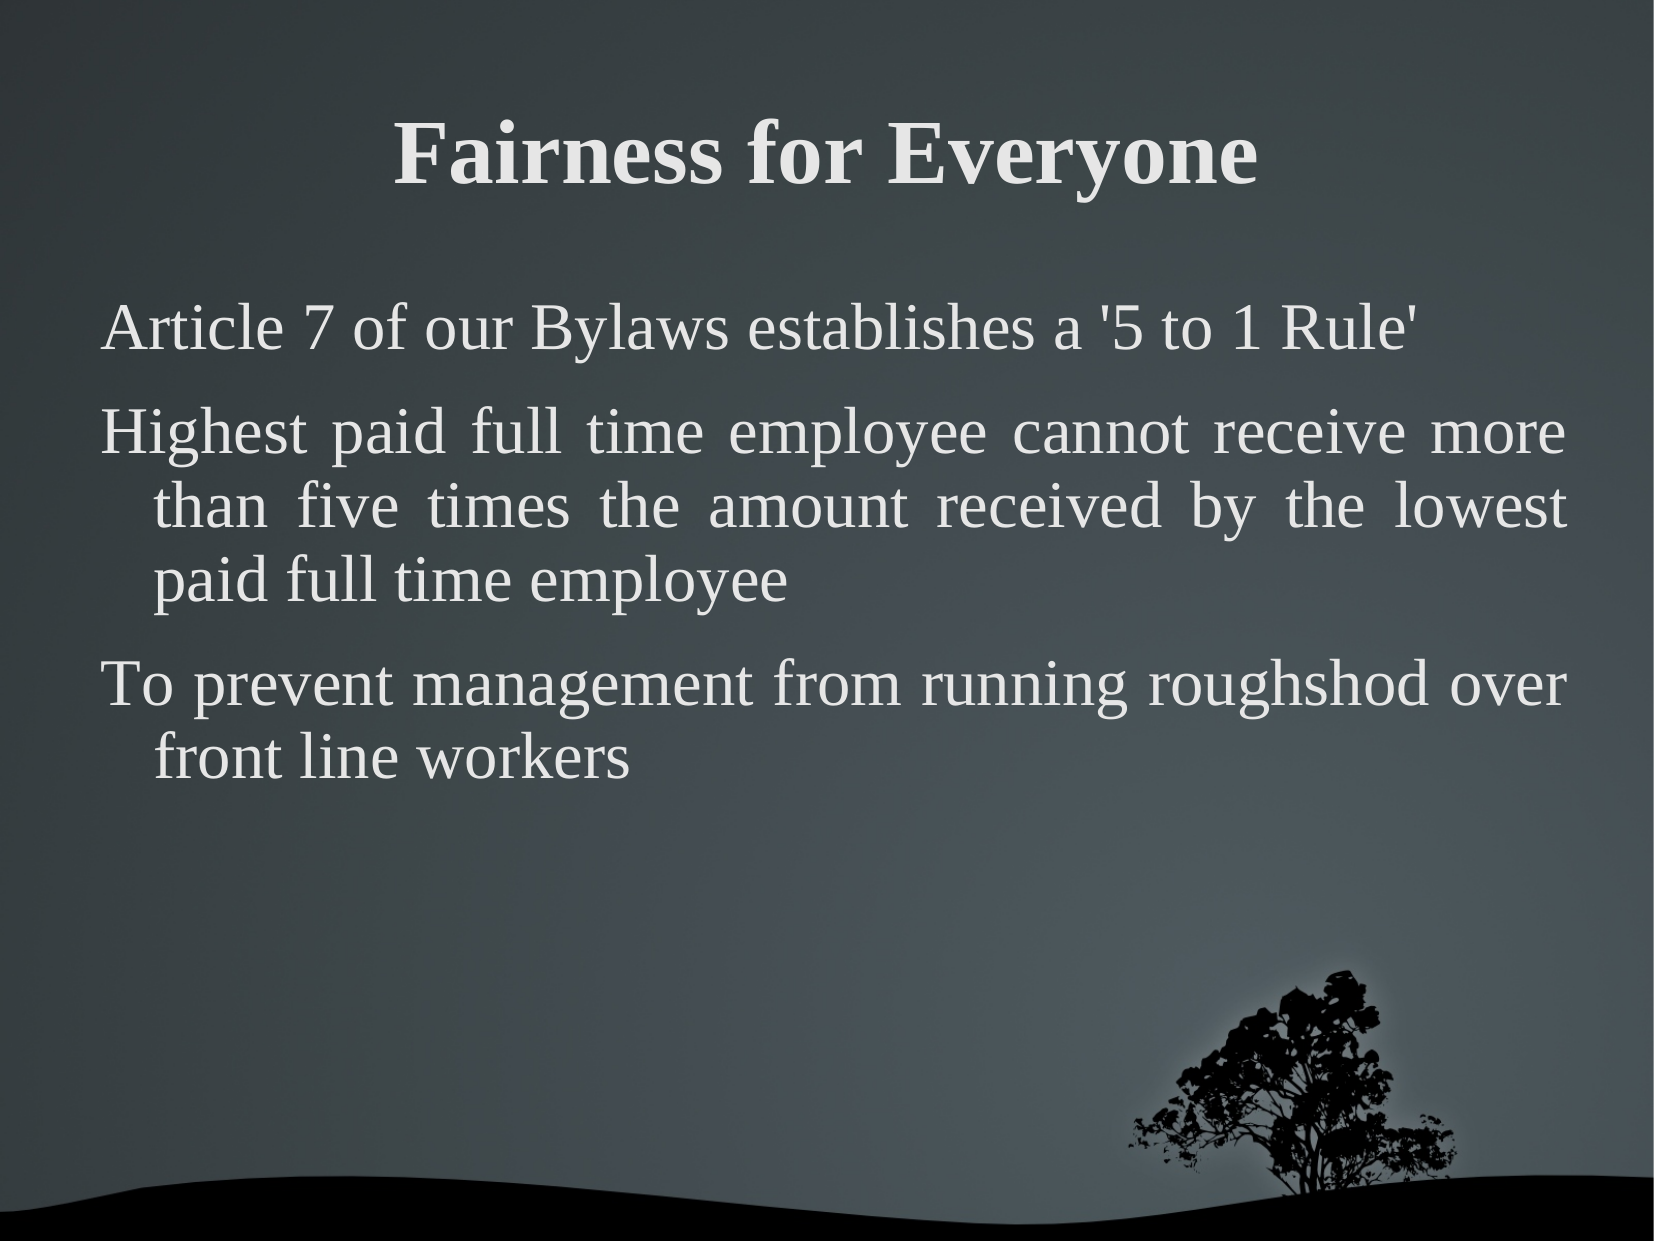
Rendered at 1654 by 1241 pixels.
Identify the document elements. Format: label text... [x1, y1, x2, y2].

list Article 7 of our Bylaws establishes a '5 to 1 Rule' Highest paid full time employee cannot receive more than five times the amount received by the lowest paid full time employee To prevent management from running roughshod over front line workers [82, 290, 1571, 1109]
picture [0, 0, 1654, 1241]
title Fairness for Everyone [82, 49, 1571, 257]
